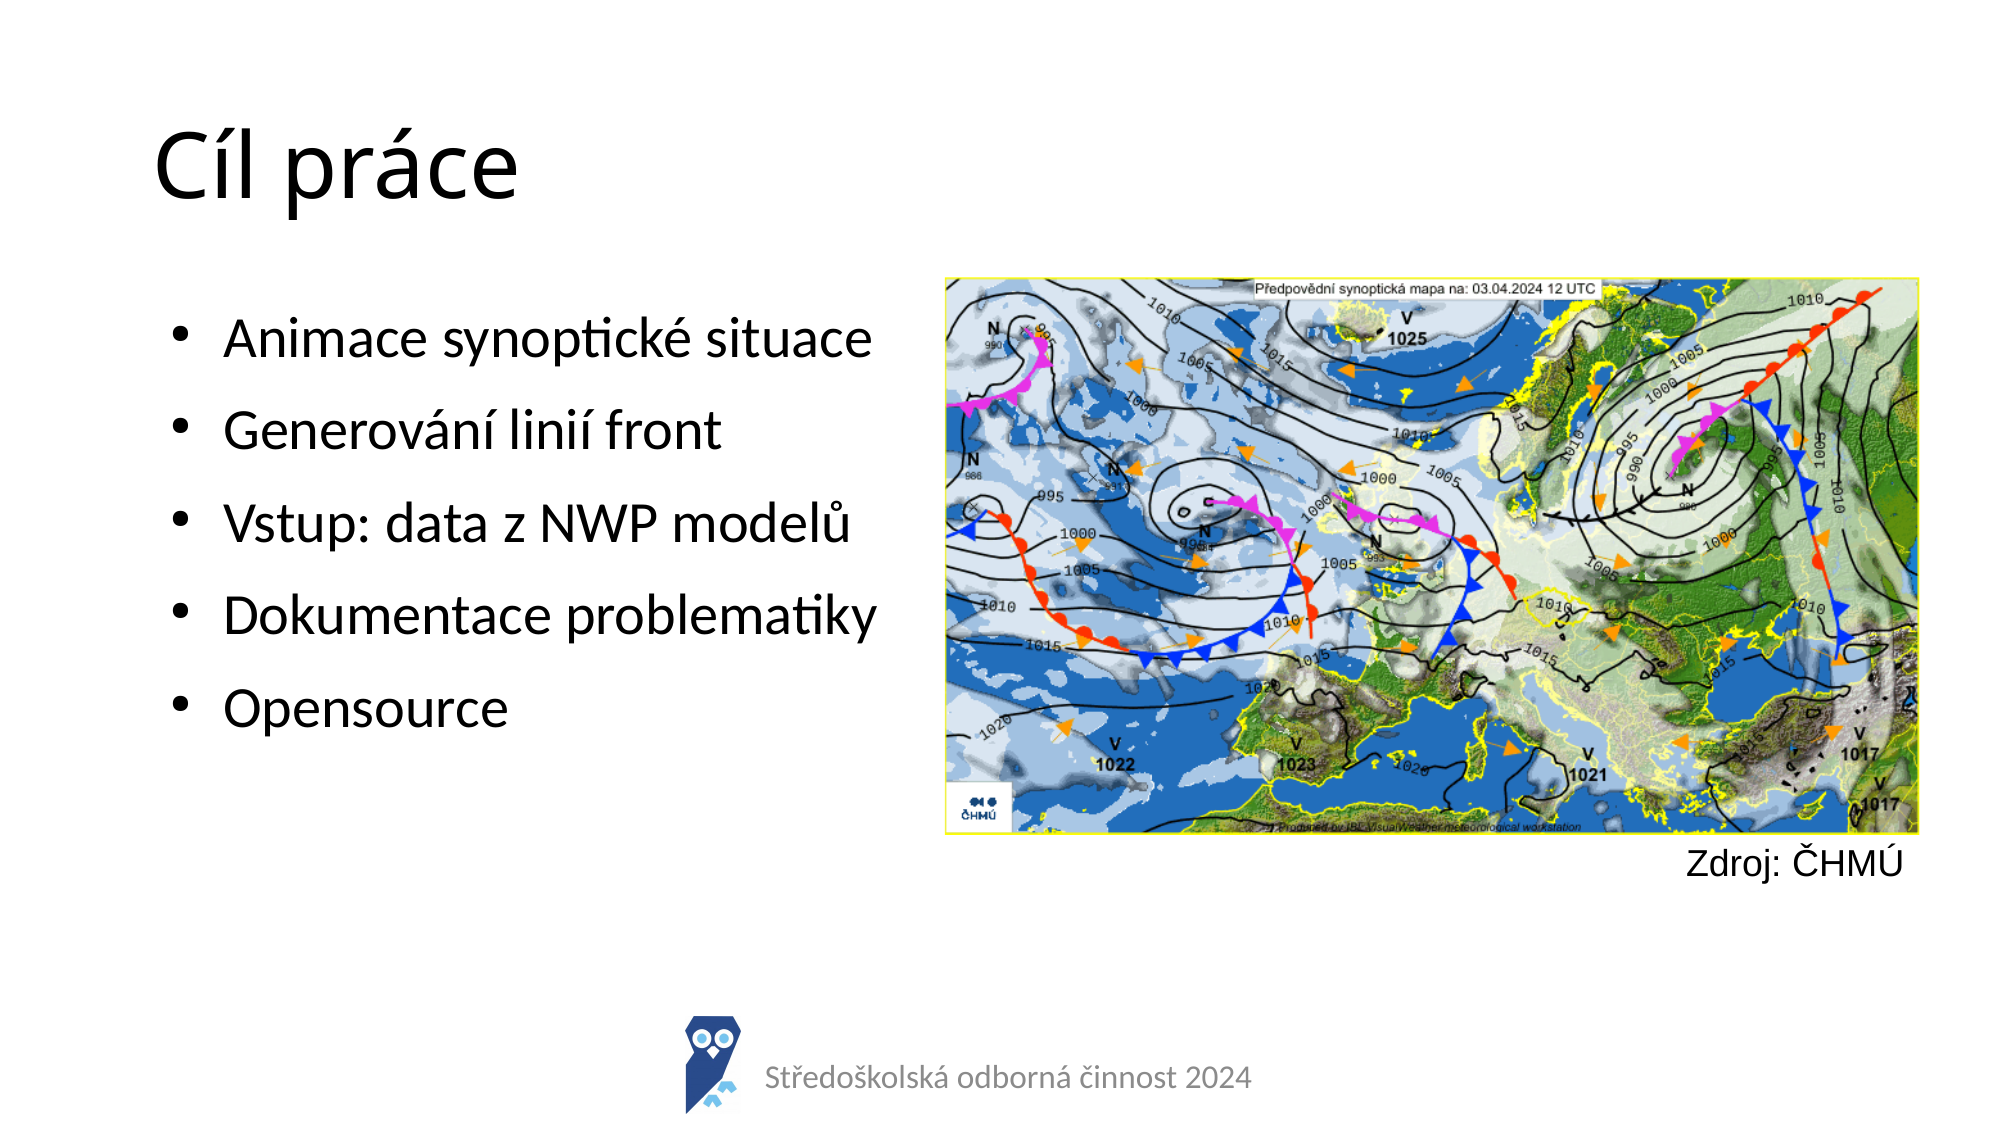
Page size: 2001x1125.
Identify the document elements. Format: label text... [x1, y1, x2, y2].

title Cíl práce [137, 59, 1863, 278]
text_box Zdroj: ČHMÚ [1653, 834, 1920, 892]
picture [685, 1016, 741, 1114]
footer Středoškolská odborná činnost 2024 [748, 1044, 1269, 1105]
list Animace synoptické situace Generování linií front Vstup: data z NWP modelů Dokumentace problematiky Opensource [137, 299, 1863, 1014]
text_box [944, 277, 1920, 835]
